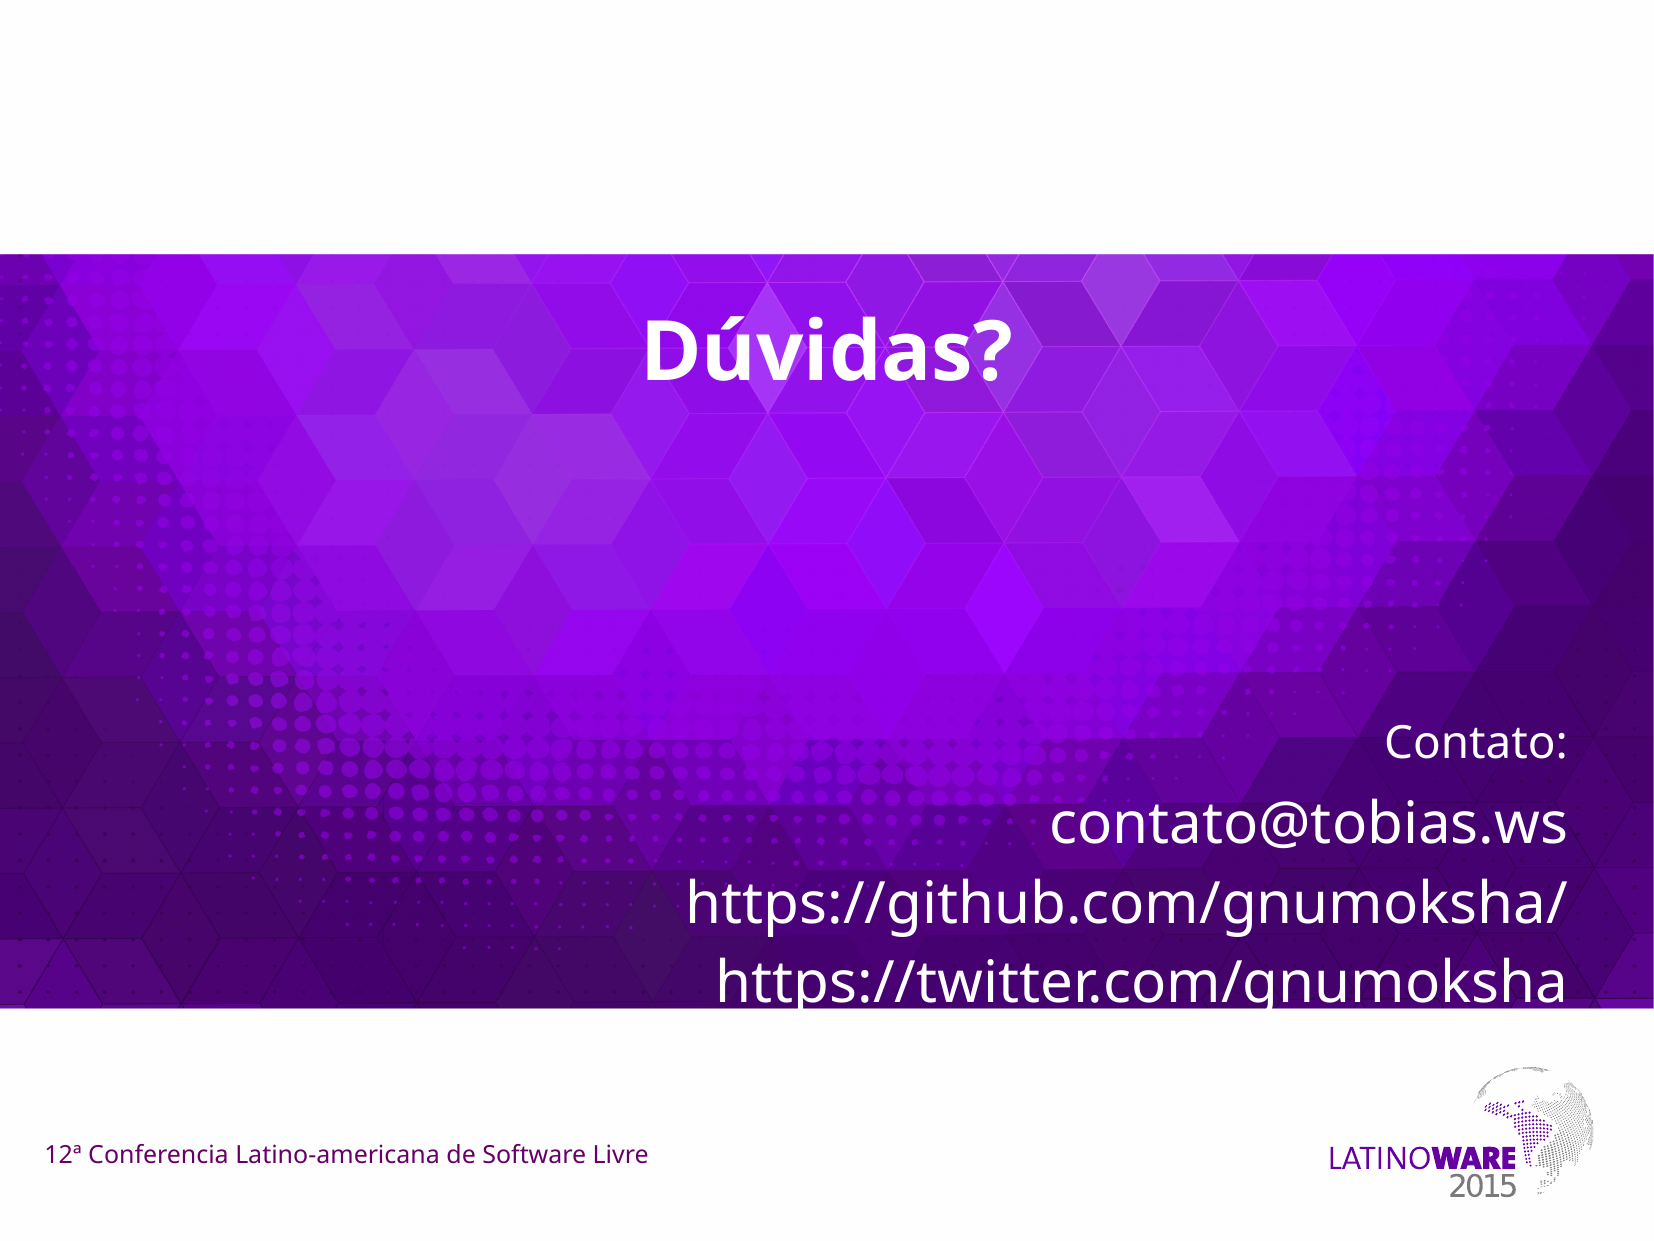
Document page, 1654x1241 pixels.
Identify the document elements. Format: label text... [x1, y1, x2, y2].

text_box contato@tobias.ws https://github.com/gnumoksha/ https://twitter.com/gnumoksha [413, 774, 1583, 993]
text_box Contato: [413, 702, 1583, 774]
picture [0, 0, 1654, 1241]
text_box 12ª Conferencia Latino-americana de Software Livre [29, 1129, 1128, 1187]
text_box Dúvidas? [242, 283, 1412, 412]
